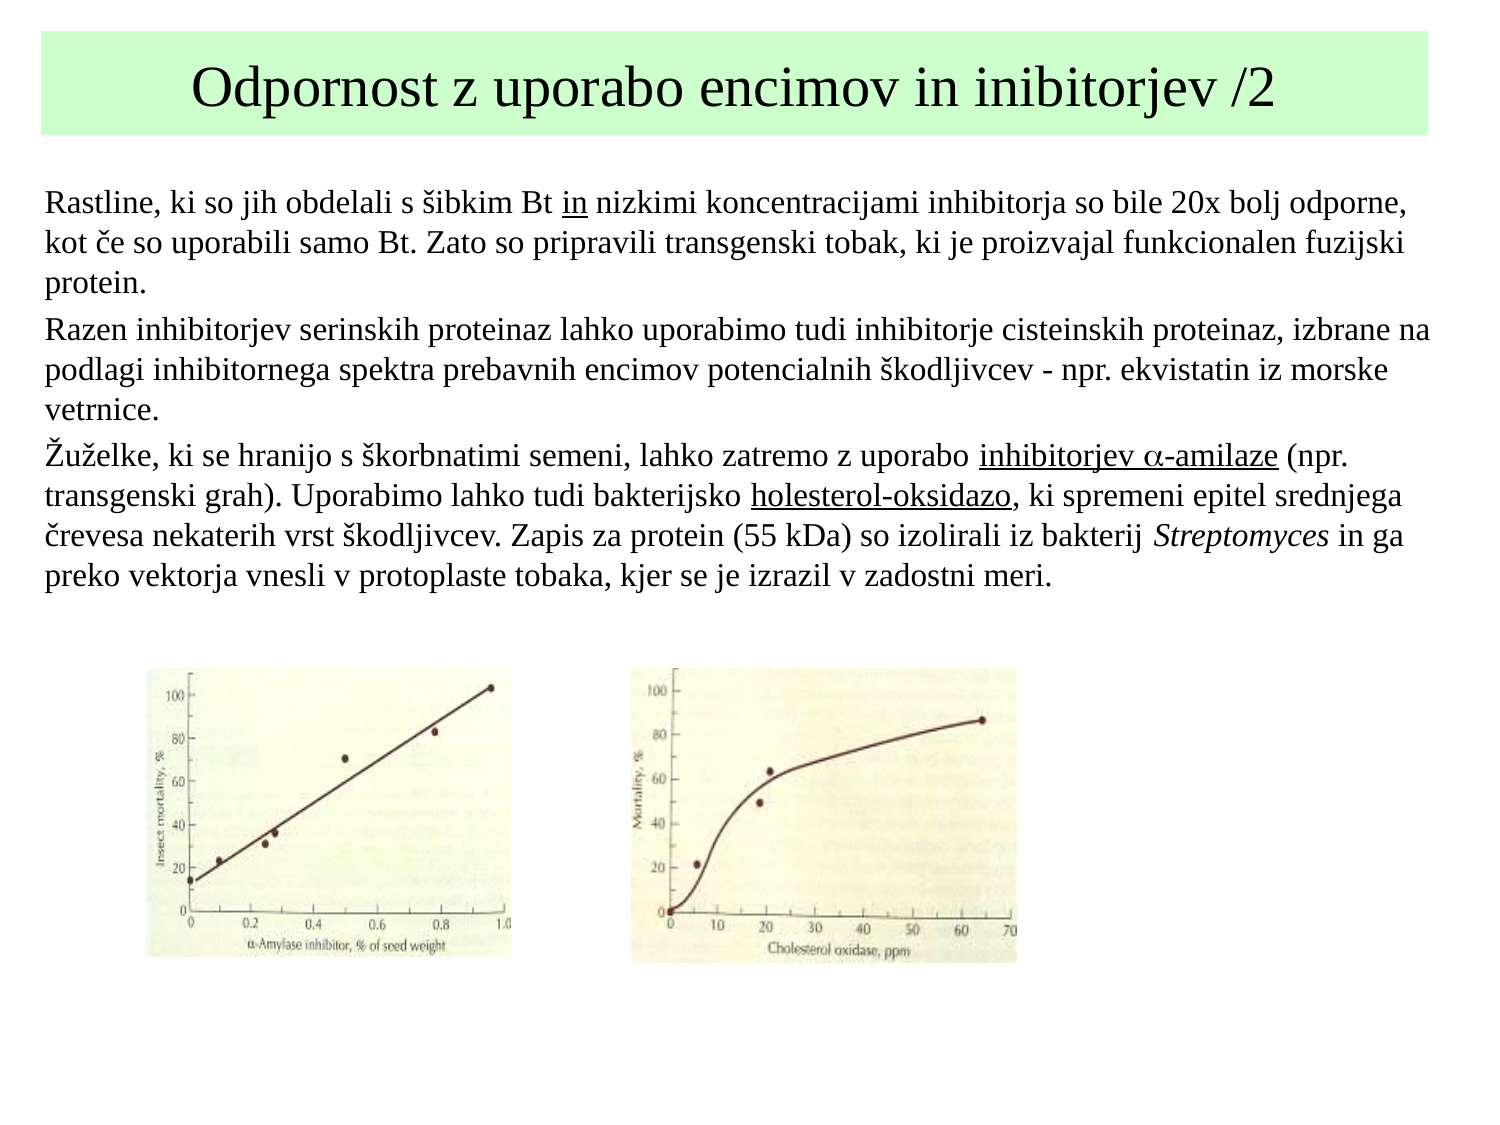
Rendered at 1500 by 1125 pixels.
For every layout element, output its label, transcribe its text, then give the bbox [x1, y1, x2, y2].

picture [631, 668, 1017, 963]
chart [631, 668, 1018, 965]
title Odpornost z uporabo encimov in inibitorjev /2 [41, 31, 1429, 135]
list Rastline, ki so jih obdelali s šibkim Bt in nizkimi koncentracijami inhibitorja so bile 20x bolj odporne, kot če so uporabili samo Bt. Zato so pripravili transgenski tobak, ki je proizvajal funkcionalen fuzijski protein. Razen inhibitorjev serinskih proteinaz lahko uporabimo tudi inhibitorje cisteinskih proteinaz, izbrane na podlagi inhibitornega spektra prebavnih encimov potencialnih škodljivcev - npr. ekvistatin iz morske vetrnice. Žuželke, ki se hranijo s škorbnatimi semeni, lahko zatremo z uporabo inhibitorjev a-amilaze (npr. transgenski grah). Uporabimo lahko tudi bakterijsko holesterol-oksidazo, ki spremeni epitel srednjega črevesa nekaterih vrst škodljivcev. Zapis za protein (55 kDa) so izolirali iz bakterij Streptomyces in ga preko vektorja vnesli v protoplaste tobaka, kjer se je izrazil v zadostni meri. [29, 173, 1450, 1082]
picture [145, 668, 511, 957]
